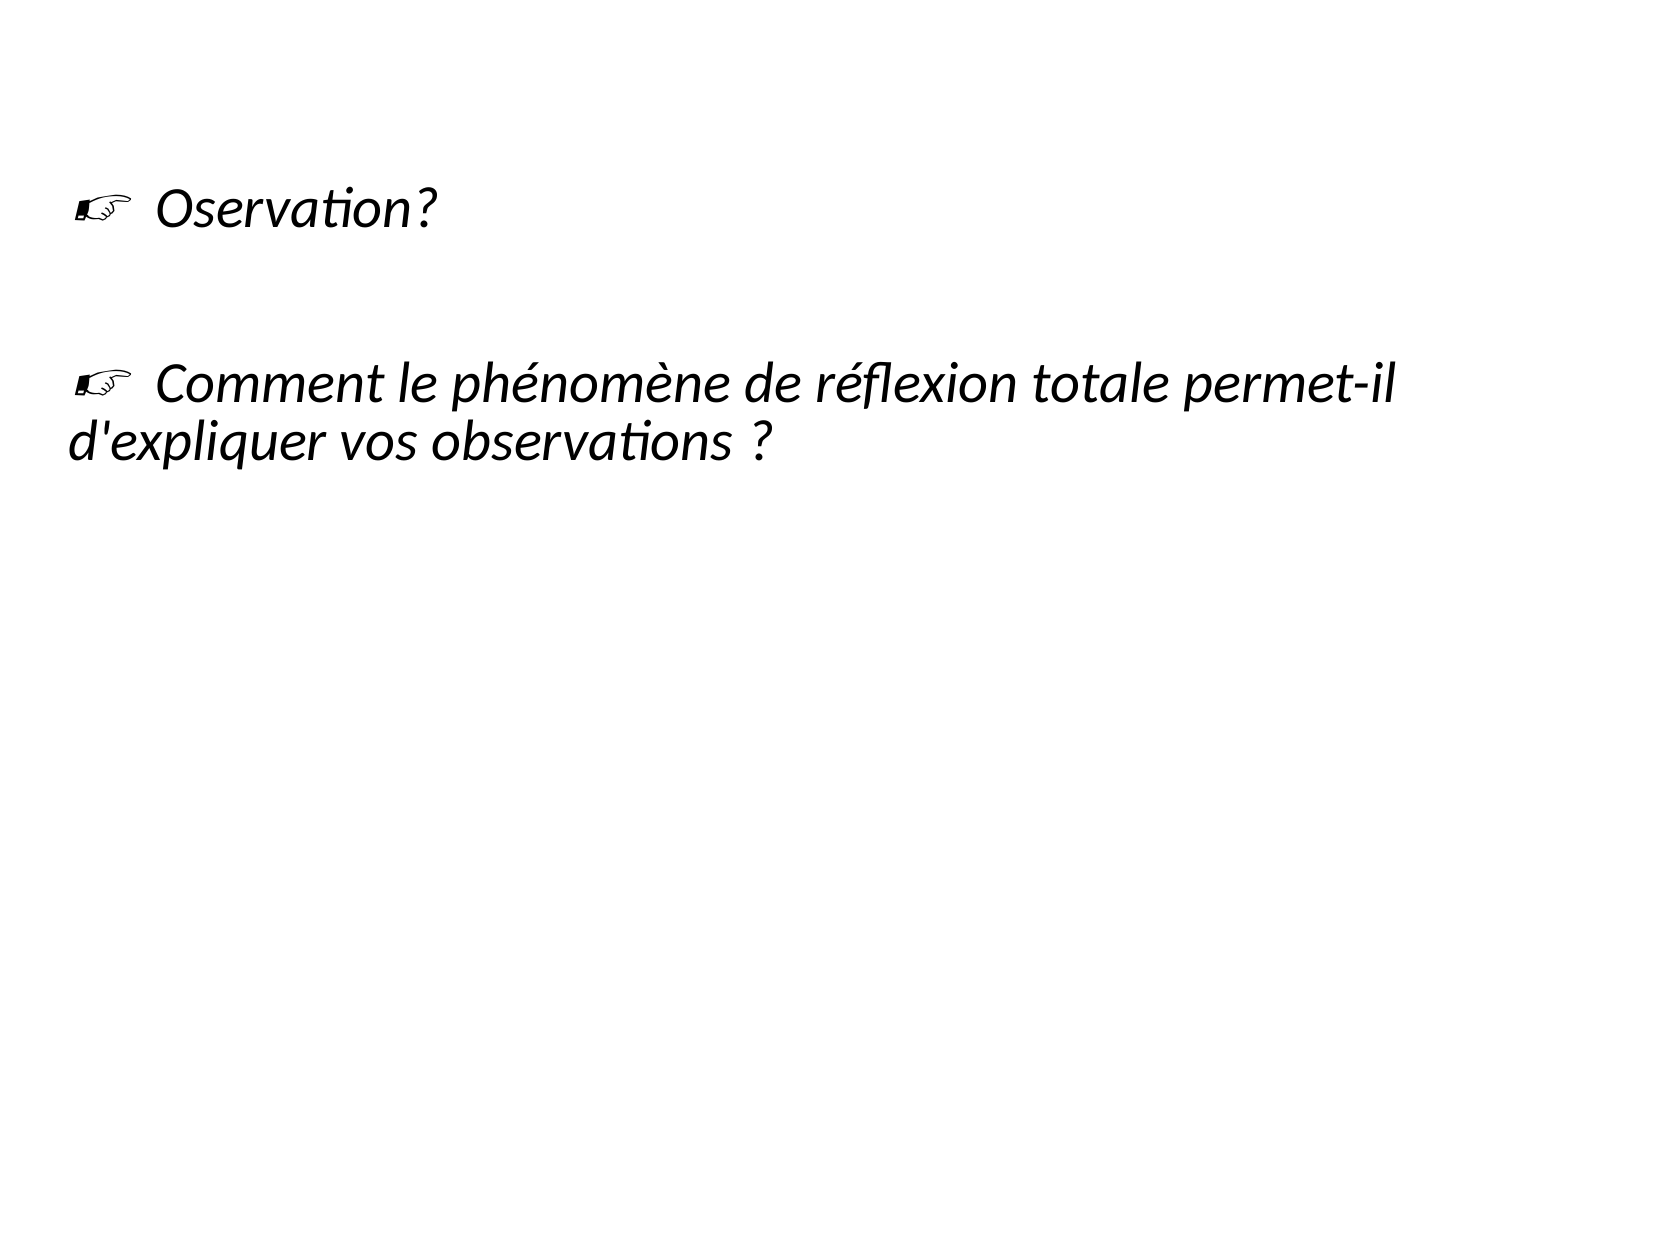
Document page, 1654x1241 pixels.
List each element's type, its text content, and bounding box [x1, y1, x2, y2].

text_box  Oservation?  Comment le phénomène de réflexion totale permet-il d'expliquer vos observations ? [53, 176, 1519, 548]
